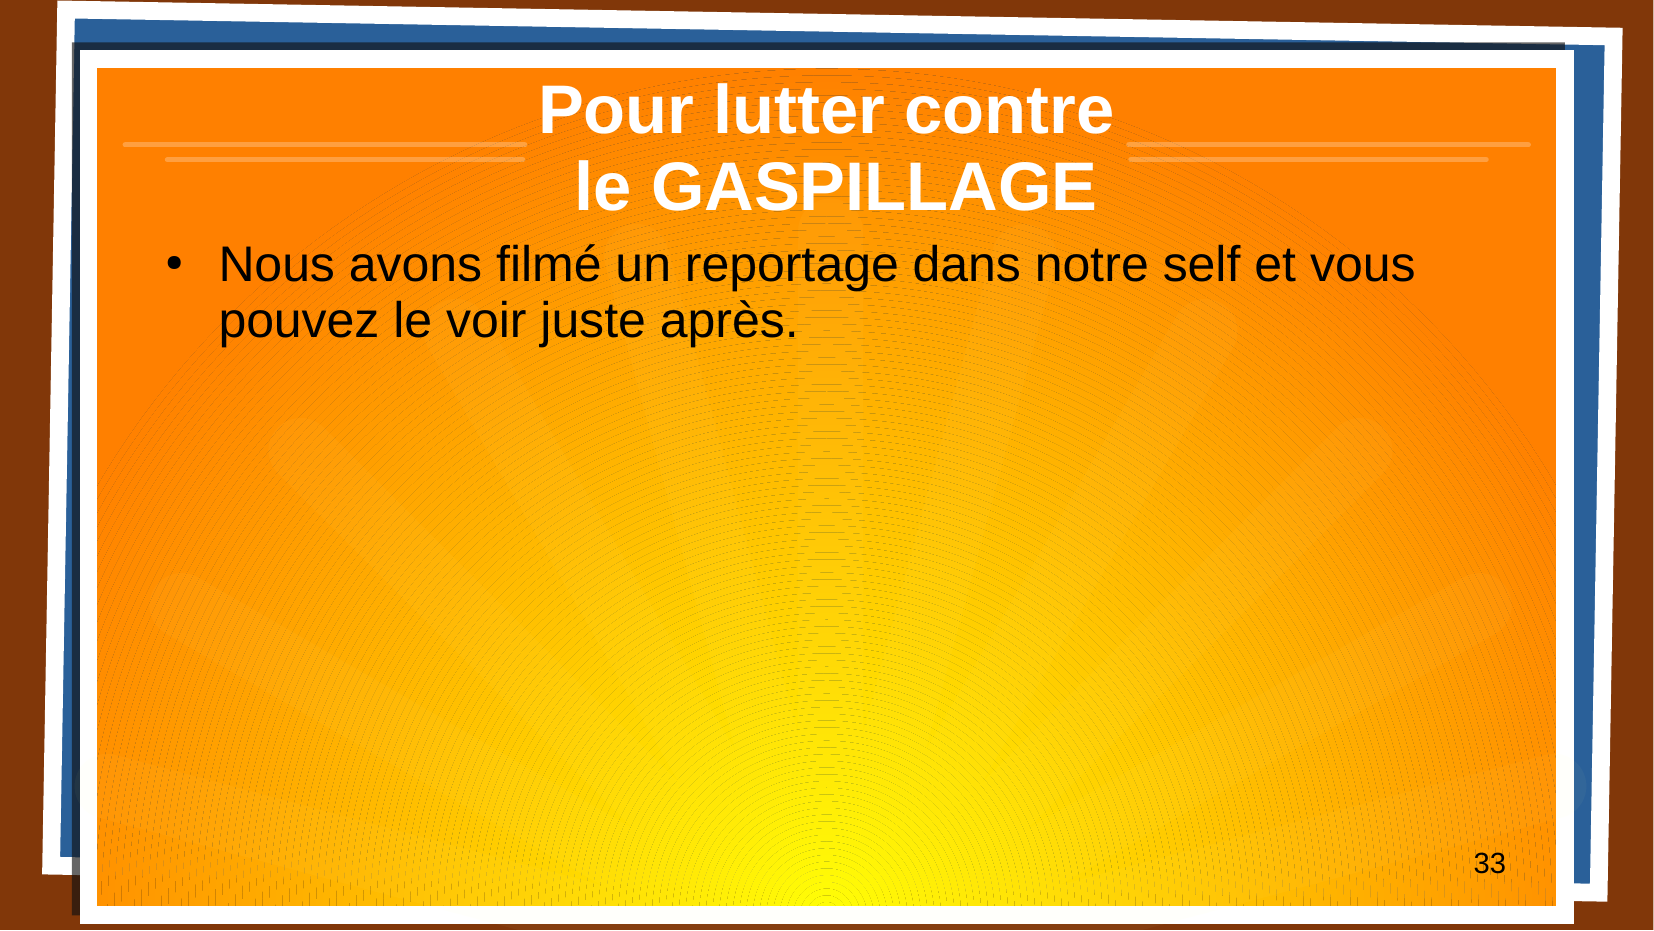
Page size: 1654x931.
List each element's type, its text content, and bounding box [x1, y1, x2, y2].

list Nous avons filmé un reportage dans notre self et vous pouvez le voir juste après. [147, 236, 1506, 827]
title Pour lutter contre le GASPILLAGE [531, 70, 1123, 225]
